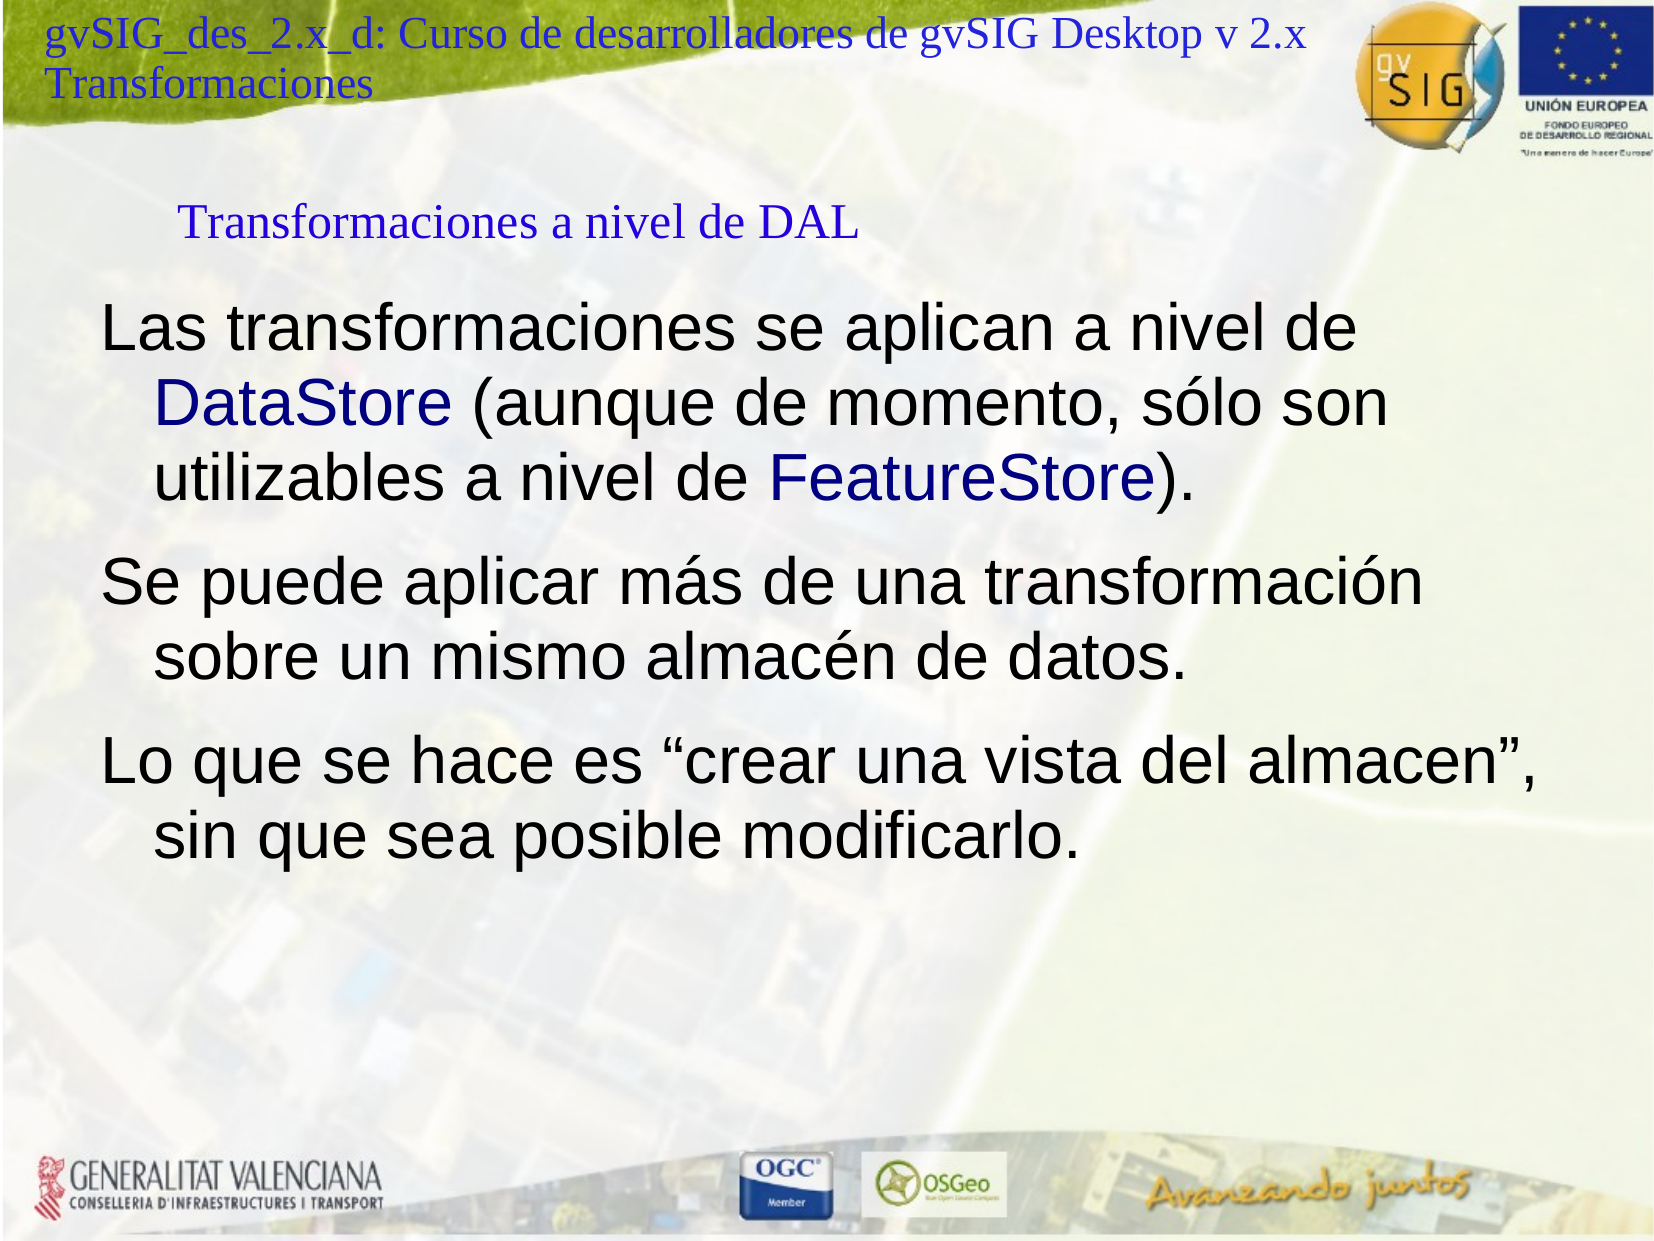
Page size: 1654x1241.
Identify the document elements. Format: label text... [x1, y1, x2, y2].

picture [2, 0, 1654, 1241]
list Las transformaciones se aplican a nivel de DataStore (aunque de momento, sólo son utilizables a nivel de FeatureStore). Se puede aplicar más de una transformación sobre un mismo almacén de datos. Lo que se hace es “crear una vista del almacen”, sin que sea posible modificarlo. [82, 290, 1571, 931]
title Transformaciones a nivel de DAL [177, 95, 1329, 290]
